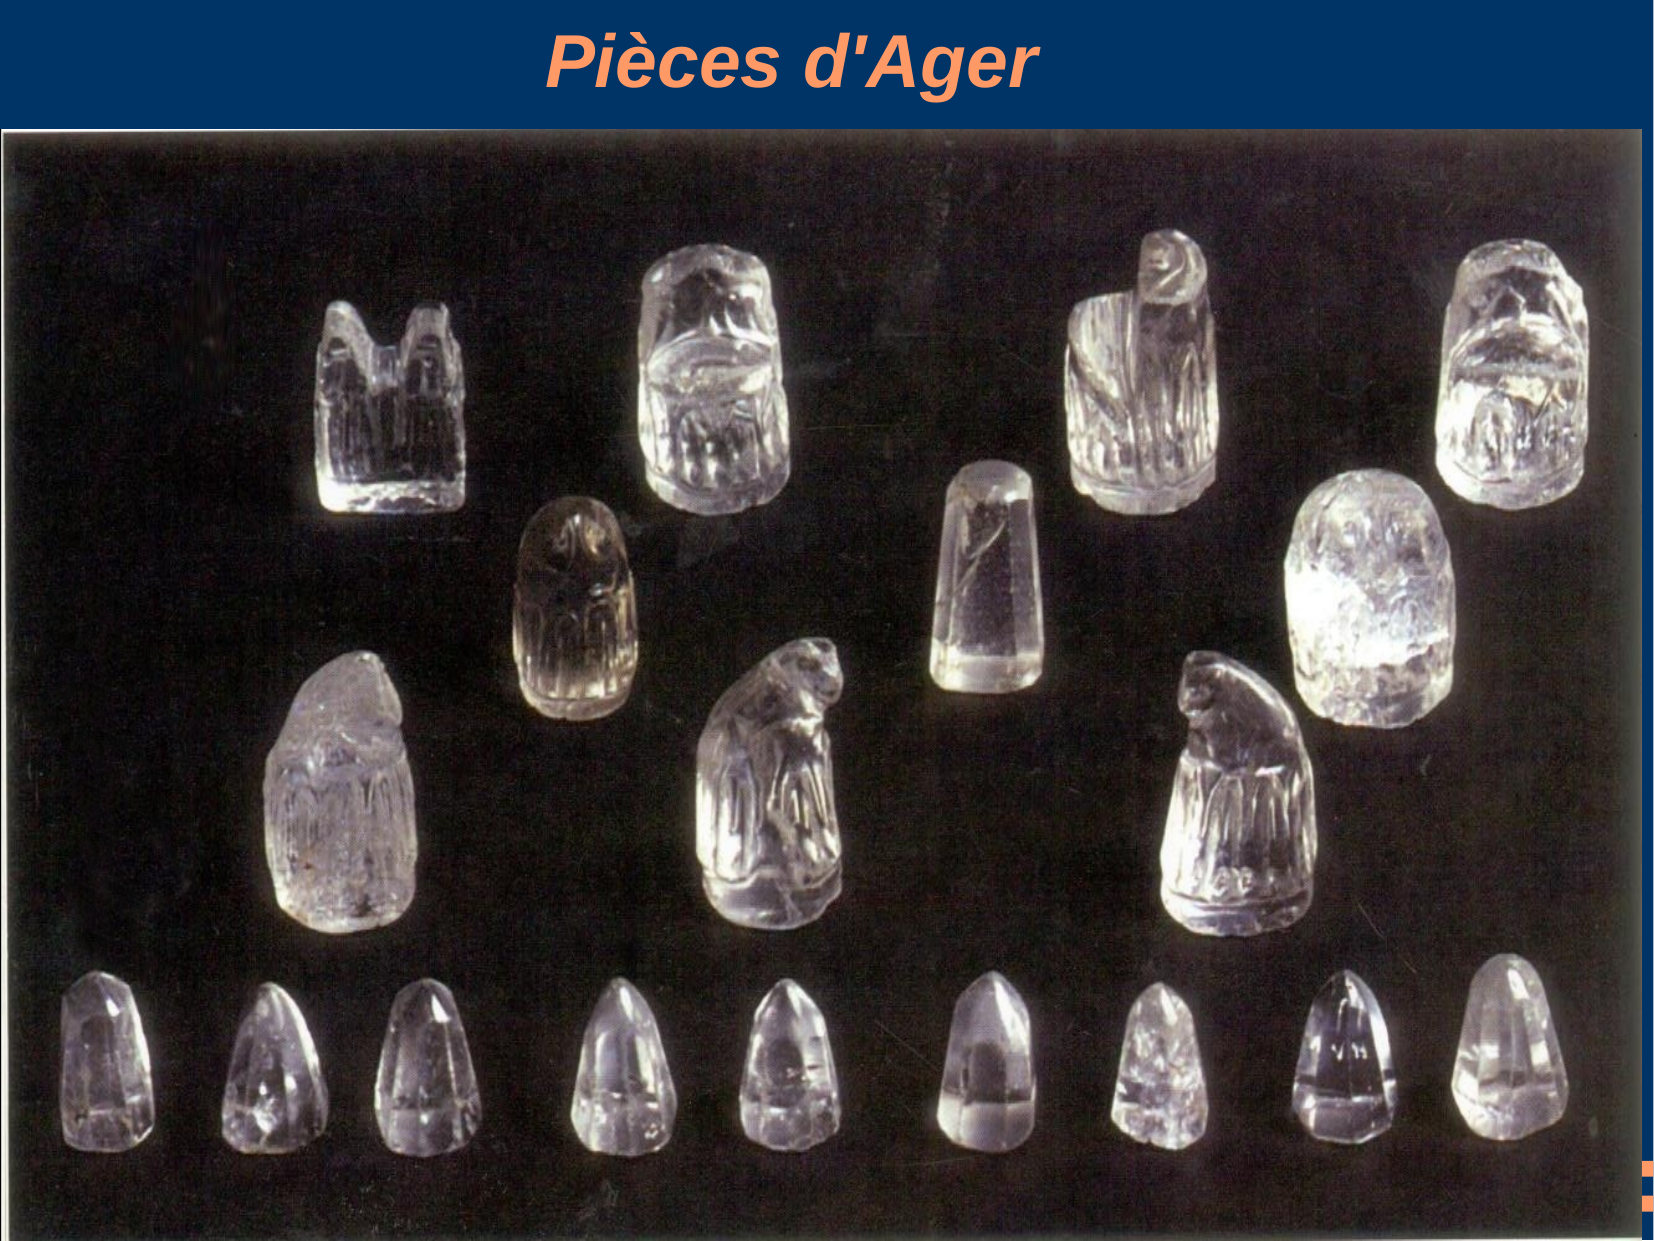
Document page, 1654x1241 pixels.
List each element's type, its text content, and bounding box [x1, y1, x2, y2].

title Pièces d'Ager [47, 0, 1536, 129]
picture [0, 129, 1642, 1241]
